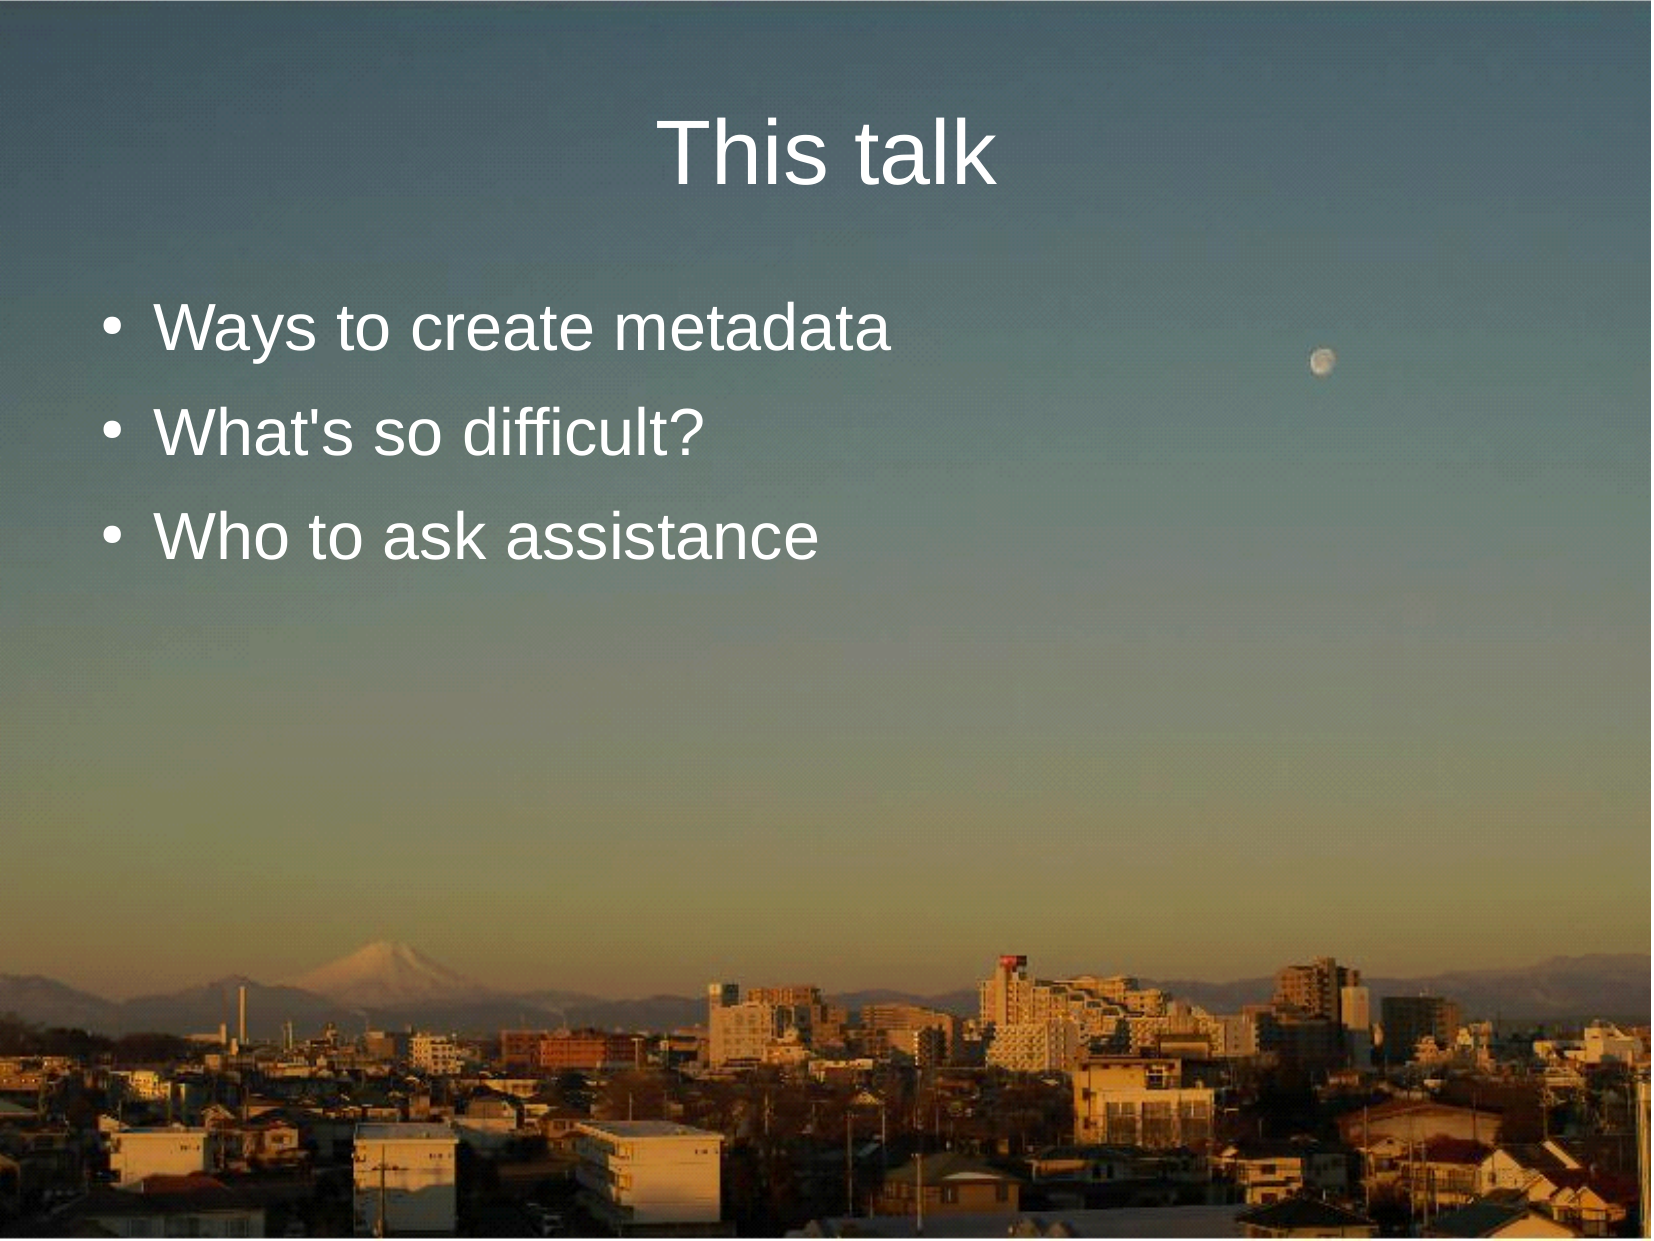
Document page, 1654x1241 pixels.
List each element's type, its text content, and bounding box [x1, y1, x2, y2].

list Ways to create metadata What's so difficult? Who to ask assistance [82, 290, 1571, 1010]
title This talk [82, 49, 1571, 257]
picture [0, 0, 1651, 1241]
